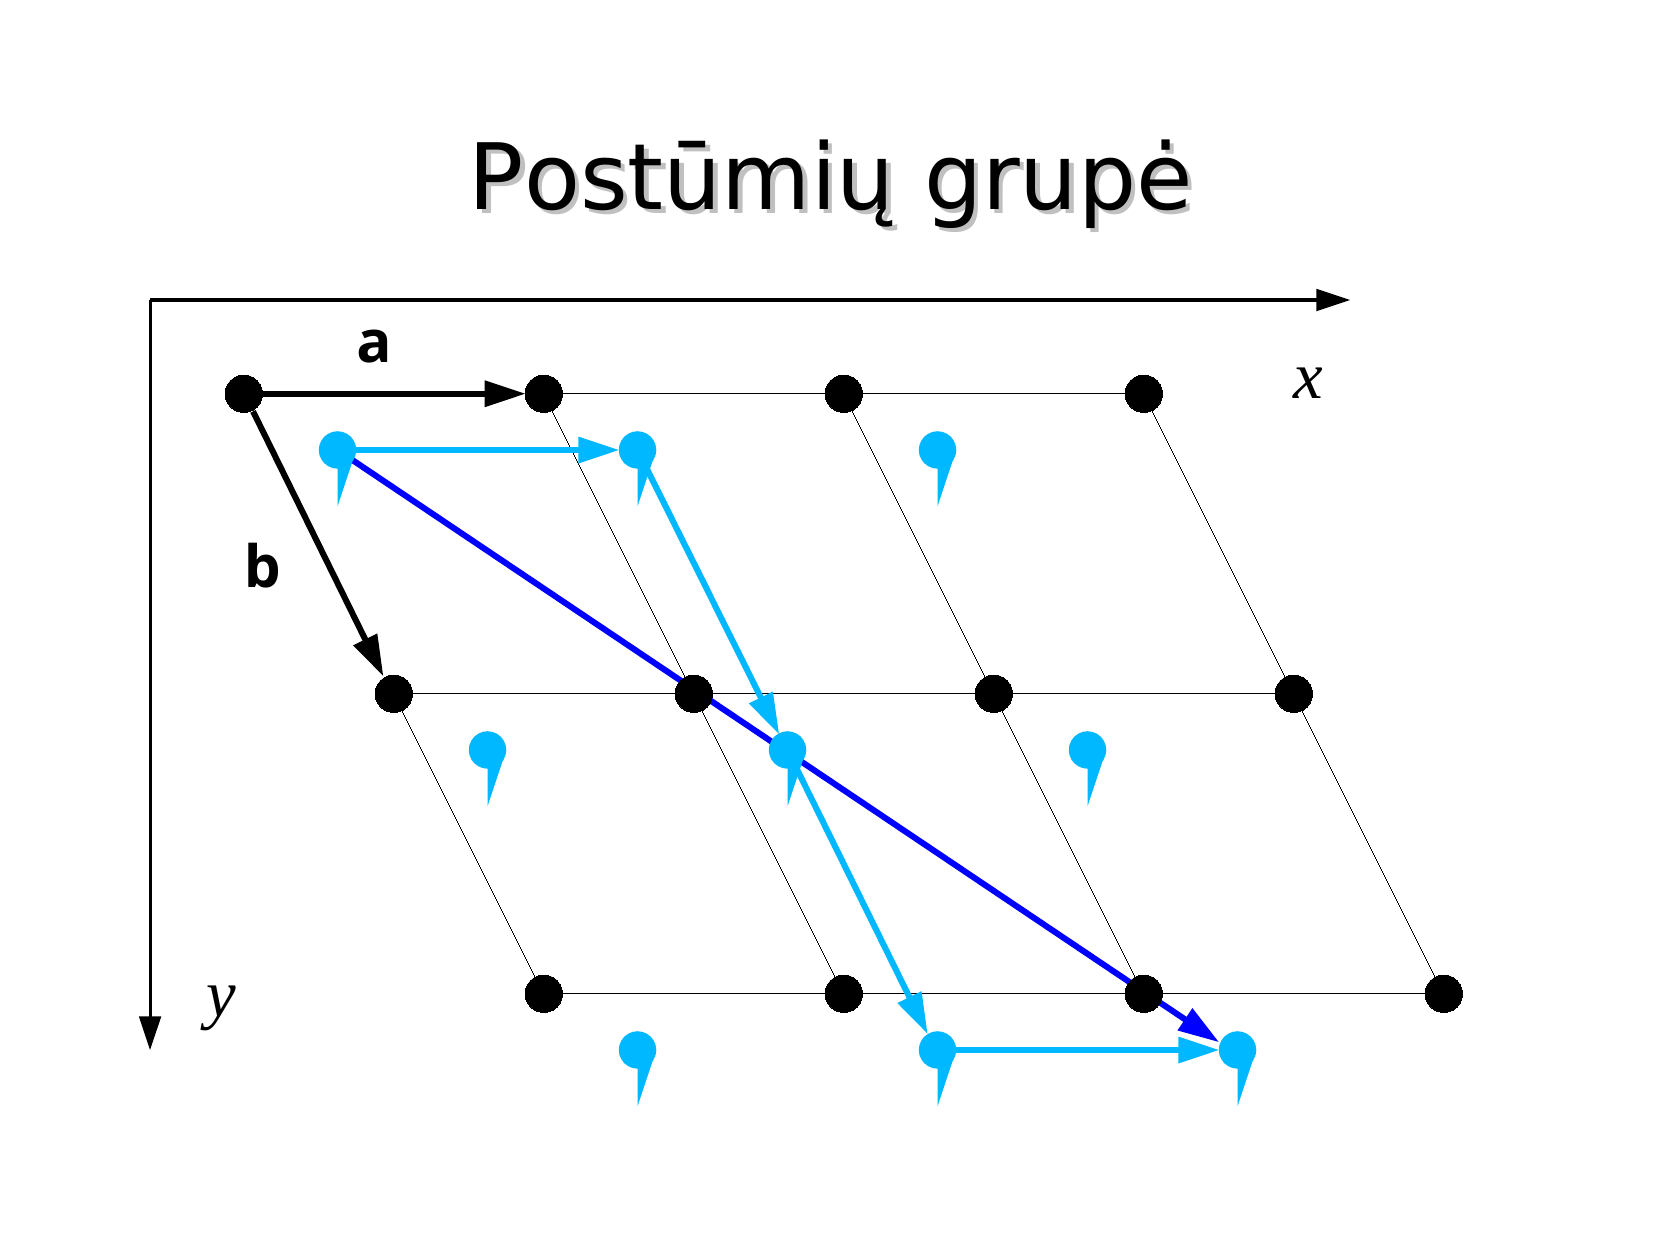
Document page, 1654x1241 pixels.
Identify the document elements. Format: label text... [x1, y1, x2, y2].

text_box [1125, 375, 1163, 413]
text_box x [1293, 338, 1332, 413]
text_box [225, 375, 263, 413]
text_box [618, 1031, 657, 1107]
text_box [825, 975, 863, 993]
text_box [675, 694, 713, 713]
text_box b [243, 525, 301, 611]
text_box [618, 431, 657, 507]
text_box [825, 994, 863, 1013]
text_box [918, 1031, 956, 1107]
text_box [825, 375, 863, 393]
text_box [918, 431, 957, 507]
text_box [525, 975, 563, 1013]
text_box [975, 694, 1013, 713]
text_box y [206, 957, 244, 1032]
text_box [1218, 1031, 1257, 1107]
title Postūmių grupė [125, 74, 1538, 282]
text_box [468, 731, 507, 807]
text_box [1125, 975, 1163, 993]
text_box [1275, 675, 1313, 713]
text_box [975, 675, 1013, 693]
text_box [1125, 994, 1163, 1013]
text_box [1425, 975, 1463, 1013]
text_box a [356, 302, 413, 386]
text_box [825, 394, 863, 413]
text_box [1068, 731, 1107, 807]
text_box [375, 675, 413, 713]
text_box [525, 375, 563, 413]
text_box [675, 675, 713, 693]
text_box [768, 731, 807, 807]
text_box [318, 431, 356, 507]
